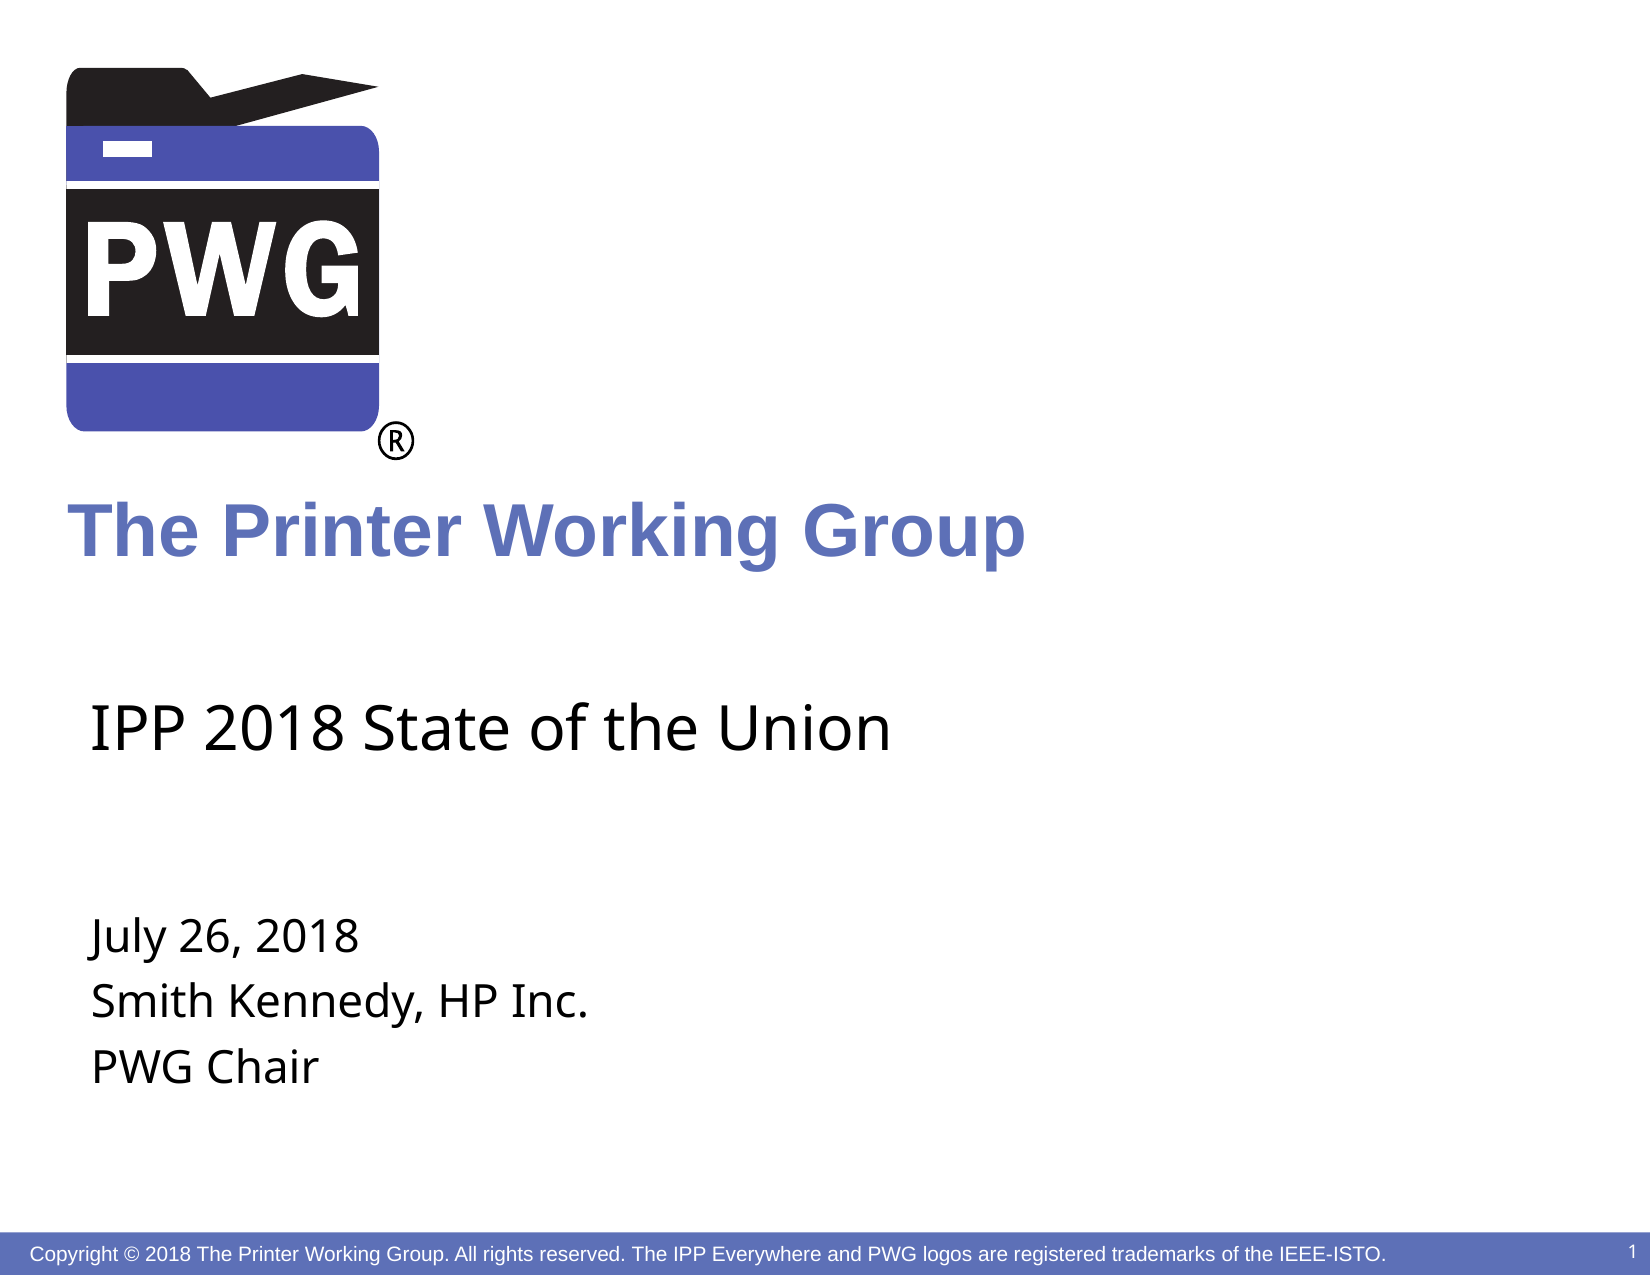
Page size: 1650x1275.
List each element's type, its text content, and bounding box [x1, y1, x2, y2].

title IPP 2018 State of the Union [82, 679, 1584, 799]
subtitle July 26, 2018 Smith Kennedy, HP Inc. PWG Chair [82, 832, 1568, 1233]
